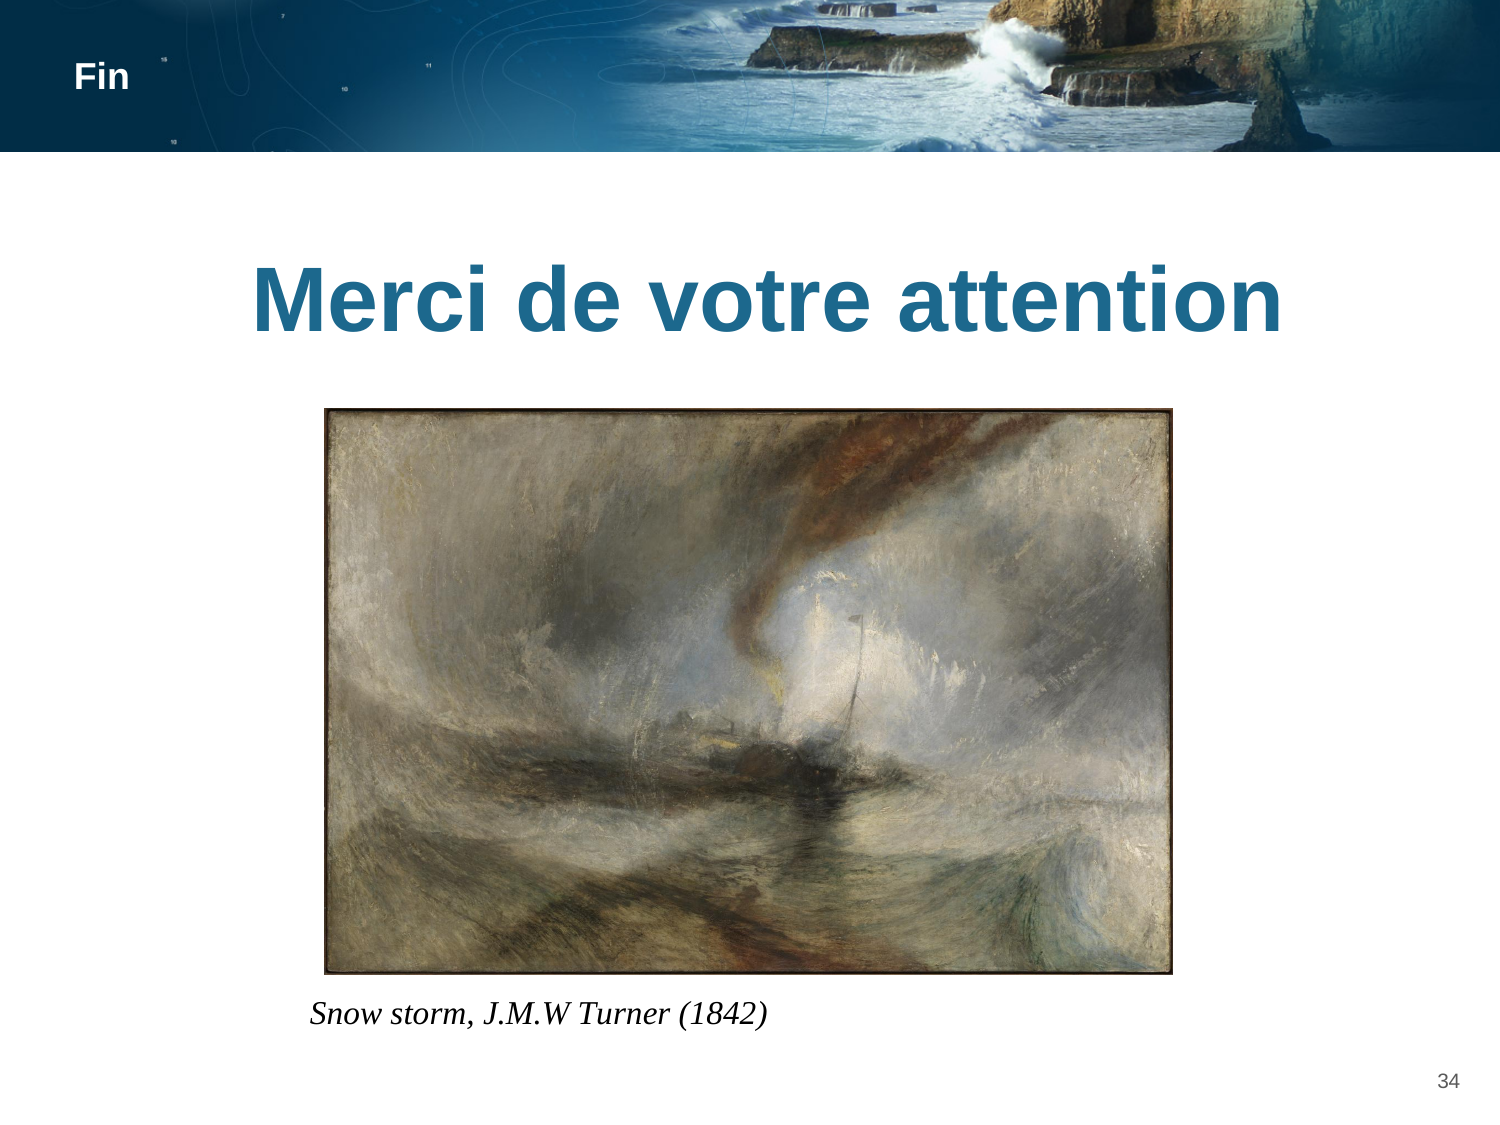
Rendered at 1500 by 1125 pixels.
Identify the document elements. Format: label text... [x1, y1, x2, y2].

picture [0, 0, 1500, 152]
title Fin [59, 29, 798, 119]
text_box Snow storm, J.M.W Turner (1842) [295, 988, 1004, 1043]
title Merci de votre attention [236, 206, 1500, 383]
picture [324, 408, 1173, 975]
